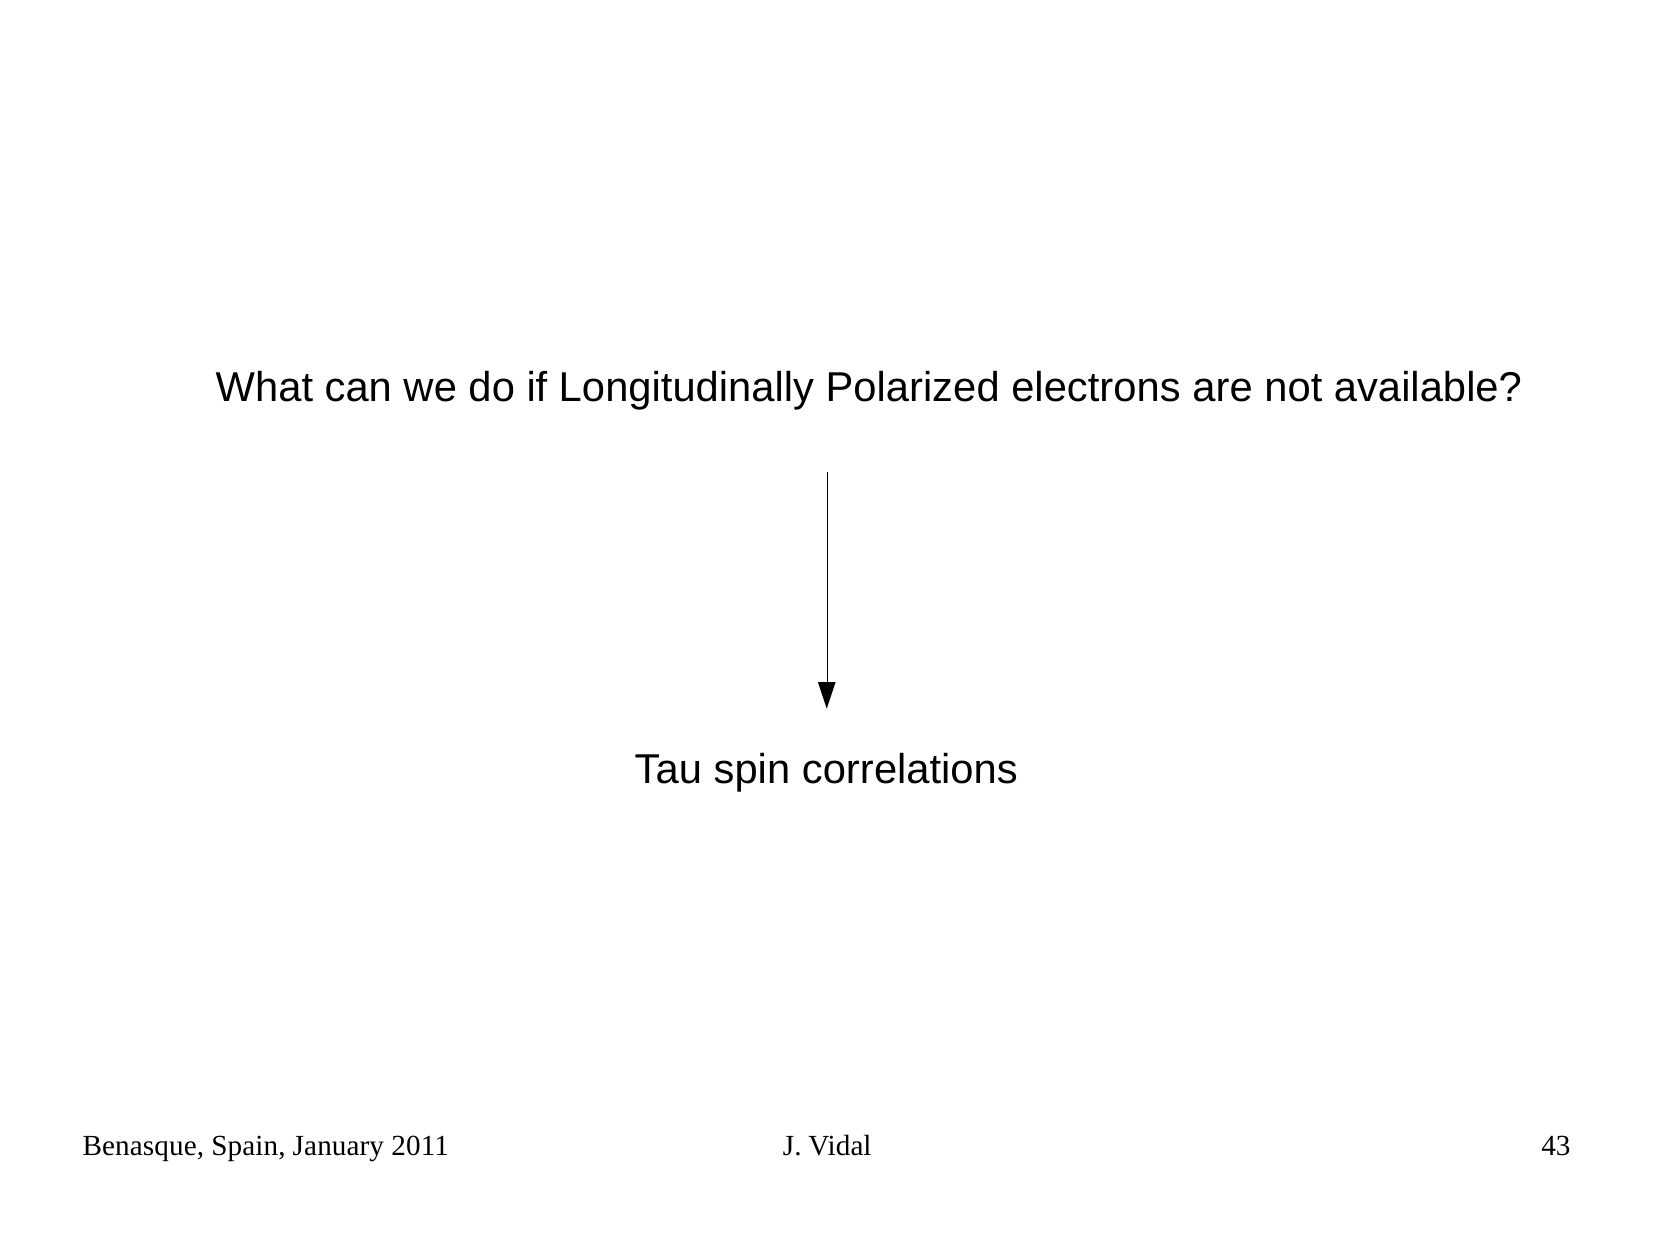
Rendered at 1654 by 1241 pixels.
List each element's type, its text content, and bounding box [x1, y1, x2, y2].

text_box Tau spin correlations [619, 738, 1033, 800]
text_box What can we do if Longitudinally Polarized electrons are not available? [200, 356, 1537, 419]
